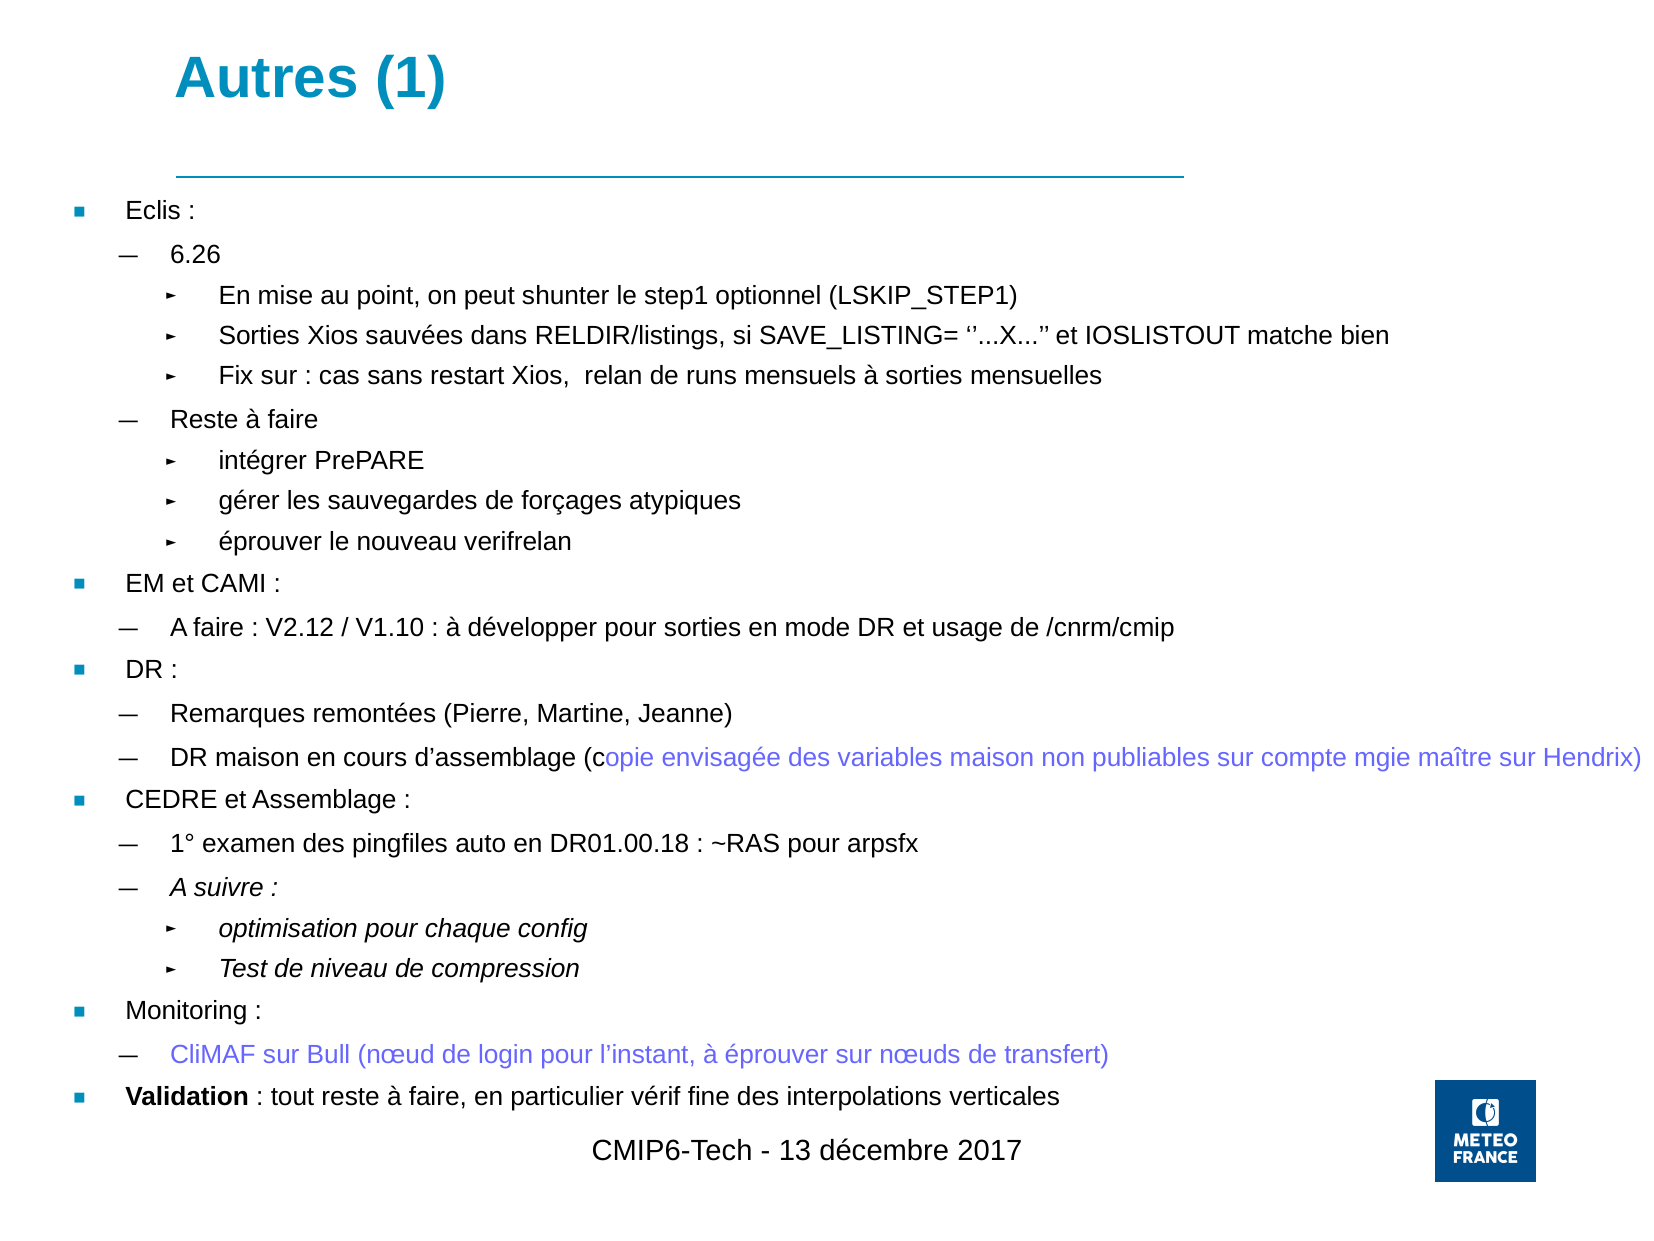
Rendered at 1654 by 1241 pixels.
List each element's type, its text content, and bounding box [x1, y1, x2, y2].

title Autres (1) [174, 0, 1654, 156]
list Eclis : 6.26 En mise au point, on peut shunter le step1 optionnel (LSKIP_STEP1) Sorties Xios sauvées dans RELDIR/listings, si SAVE_LISTING= ‘’...X...’’ et IOSLISTOUT matche bien Fix sur : cas sans restart Xios, relan de runs mensuels à sorties mensuelles Reste à faire intégrer PrePARE gérer les sauvegardes de forçages atypiques éprouver le nouveau verifrelan EM et CAMI : A faire : V2.12 / V1.10 : à développer pour sorties en mode DR et usage de /cnrm/cmip DR : Remarques remontées (Pierre, Martine, Jeanne) DR maison en cours d’assemblage (copie envisagée des variables maison non publiables sur compte mgie maître sur Hendrix) CEDRE et Assemblage : 1° examen des pingfiles auto en DR01.00.18 : ~RAS pour arpsfx A suivre : optimisation pour chaque config Test de niveau de compression Monitoring : CliMAF sur Bull (nœud de login pour l’instant, à éprouver sur nœuds de transfert) Validation : tout reste à faire, en particulier vérif fine des interpolations verticales [62, 195, 1654, 1144]
picture [1435, 1144, 1536, 1182]
